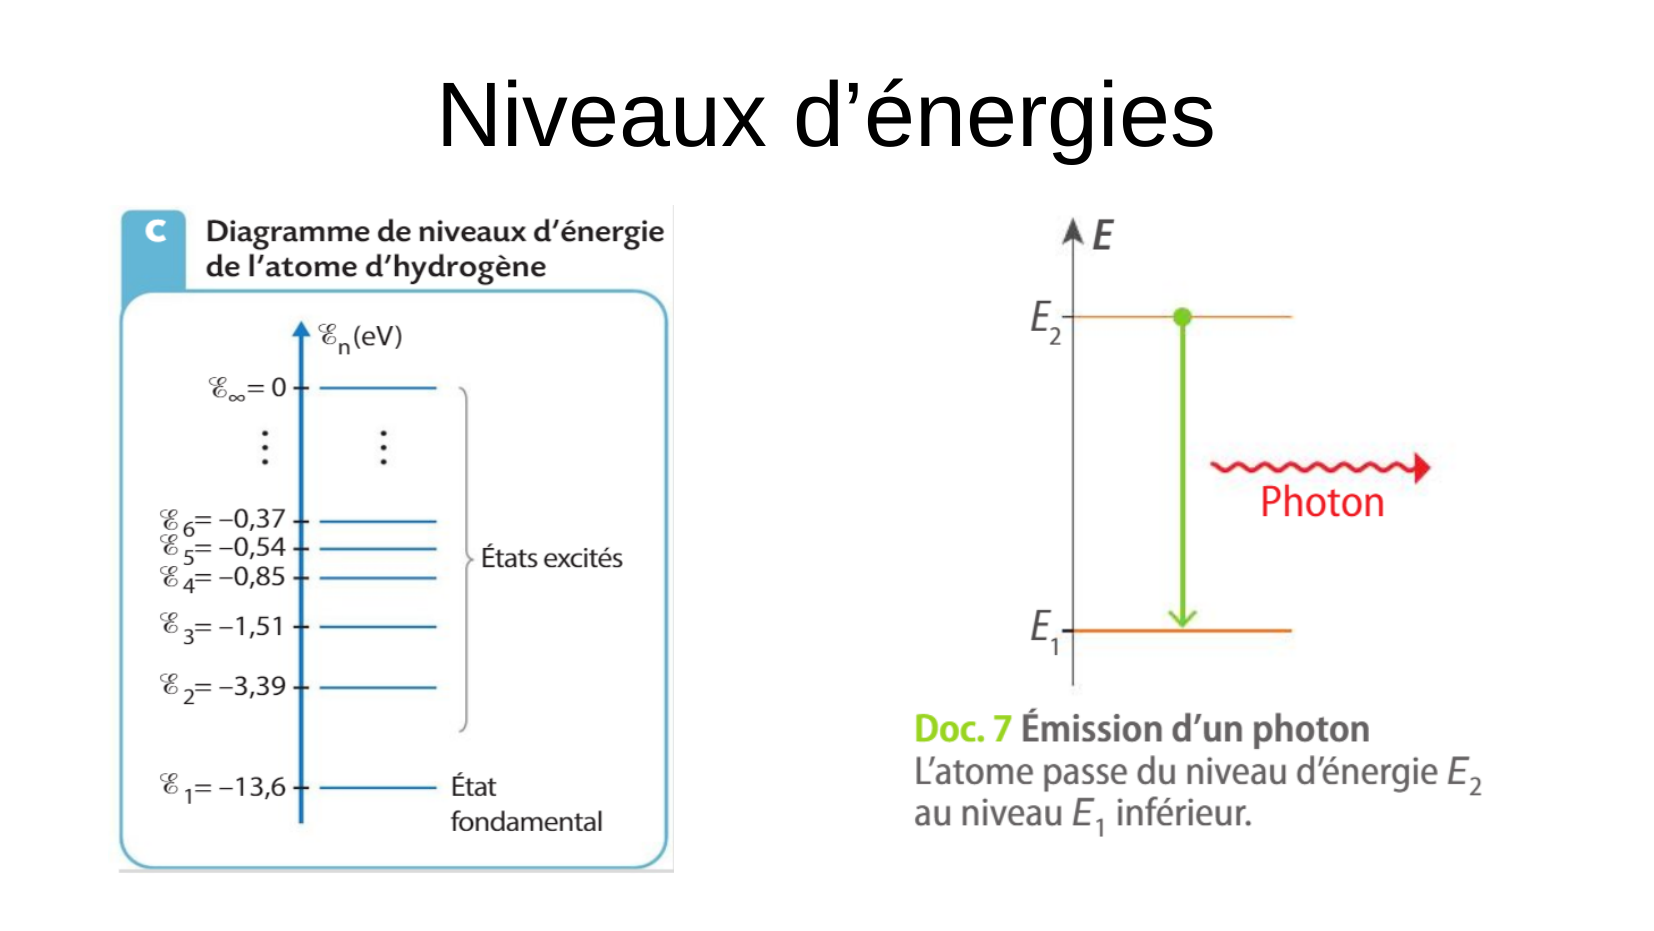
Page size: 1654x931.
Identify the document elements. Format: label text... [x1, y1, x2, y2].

picture [108, 205, 674, 875]
title Niveaux d’énergies [82, 37, 1571, 193]
picture [874, 172, 1529, 863]
